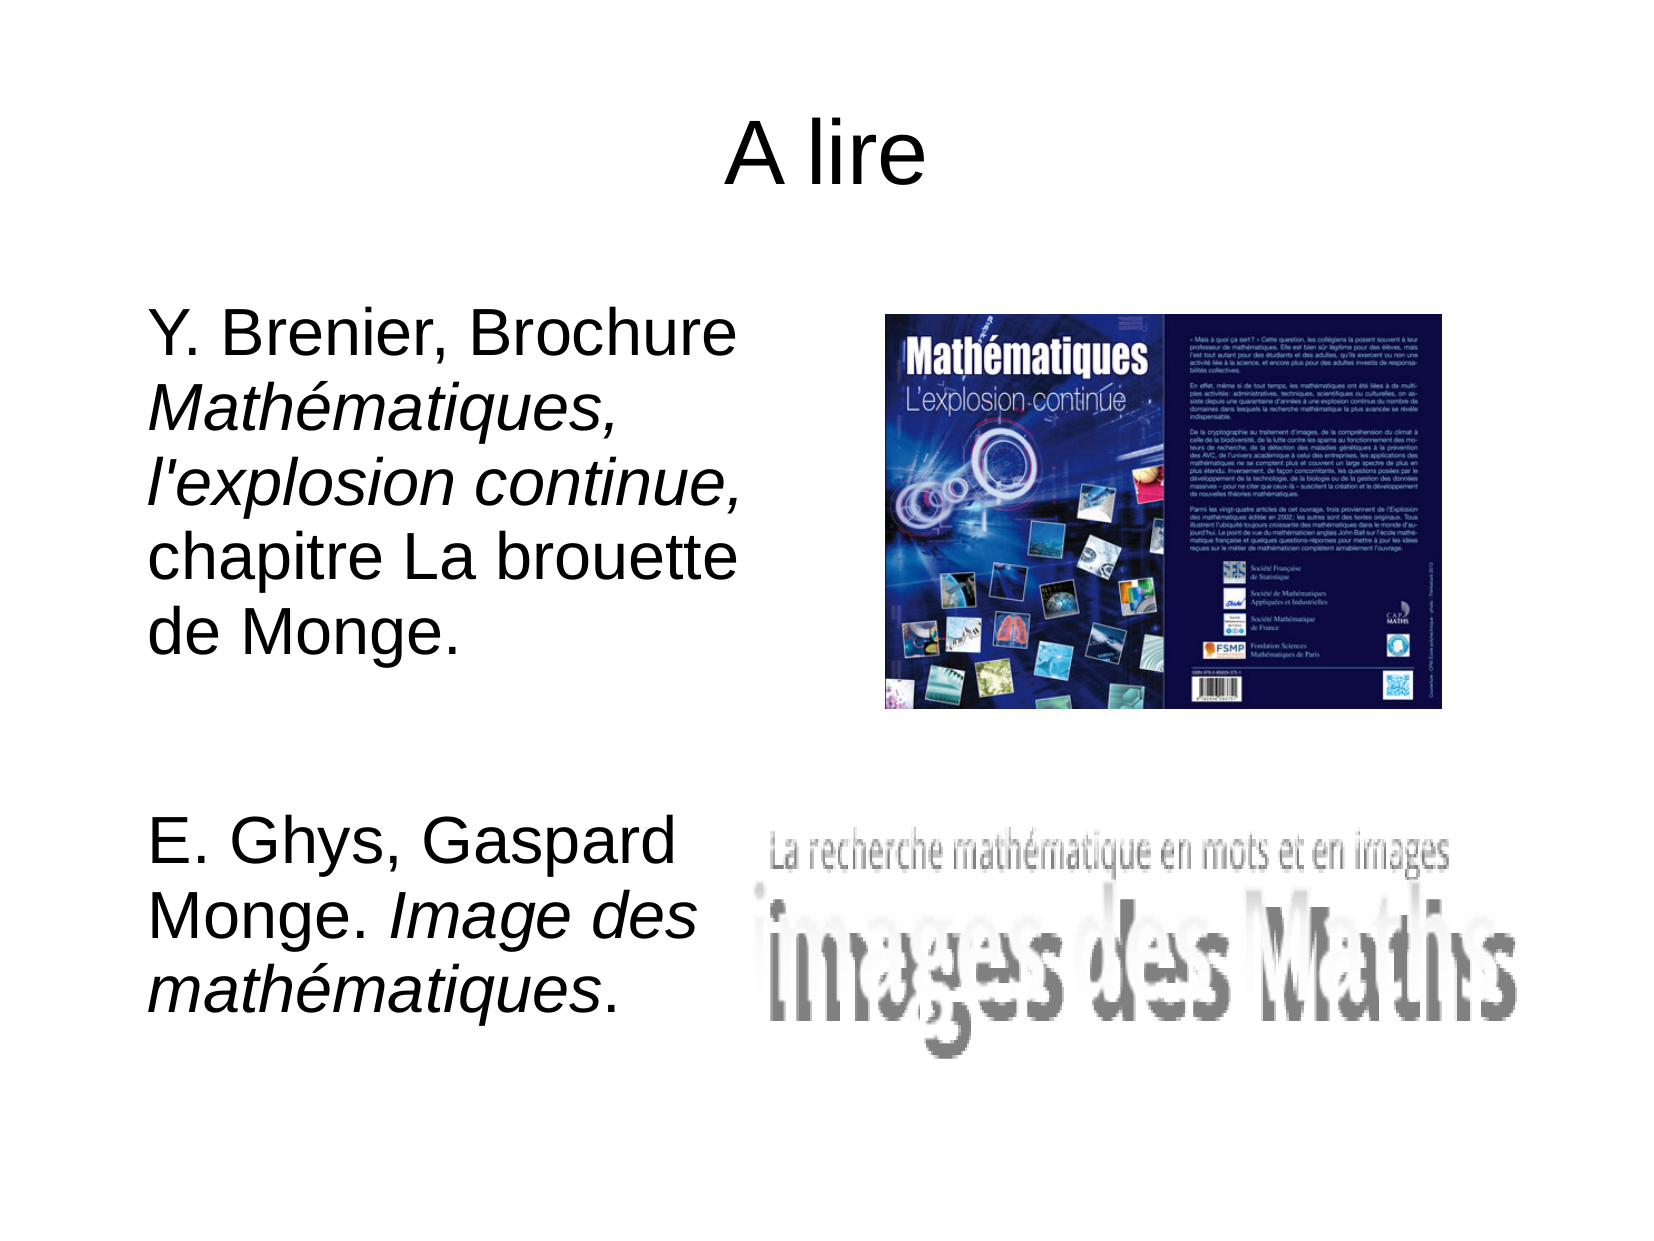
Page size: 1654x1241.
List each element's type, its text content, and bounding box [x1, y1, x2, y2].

picture [885, 314, 1442, 709]
list Y. Brenier, Brochure Mathématiques, l'explosion continue, chapitre La brouette de Monge. E. Ghys, Gaspard Monge. Image des mathématiques. [76, 295, 827, 1123]
picture [738, 767, 1536, 1063]
title A lire [82, 49, 1571, 257]
